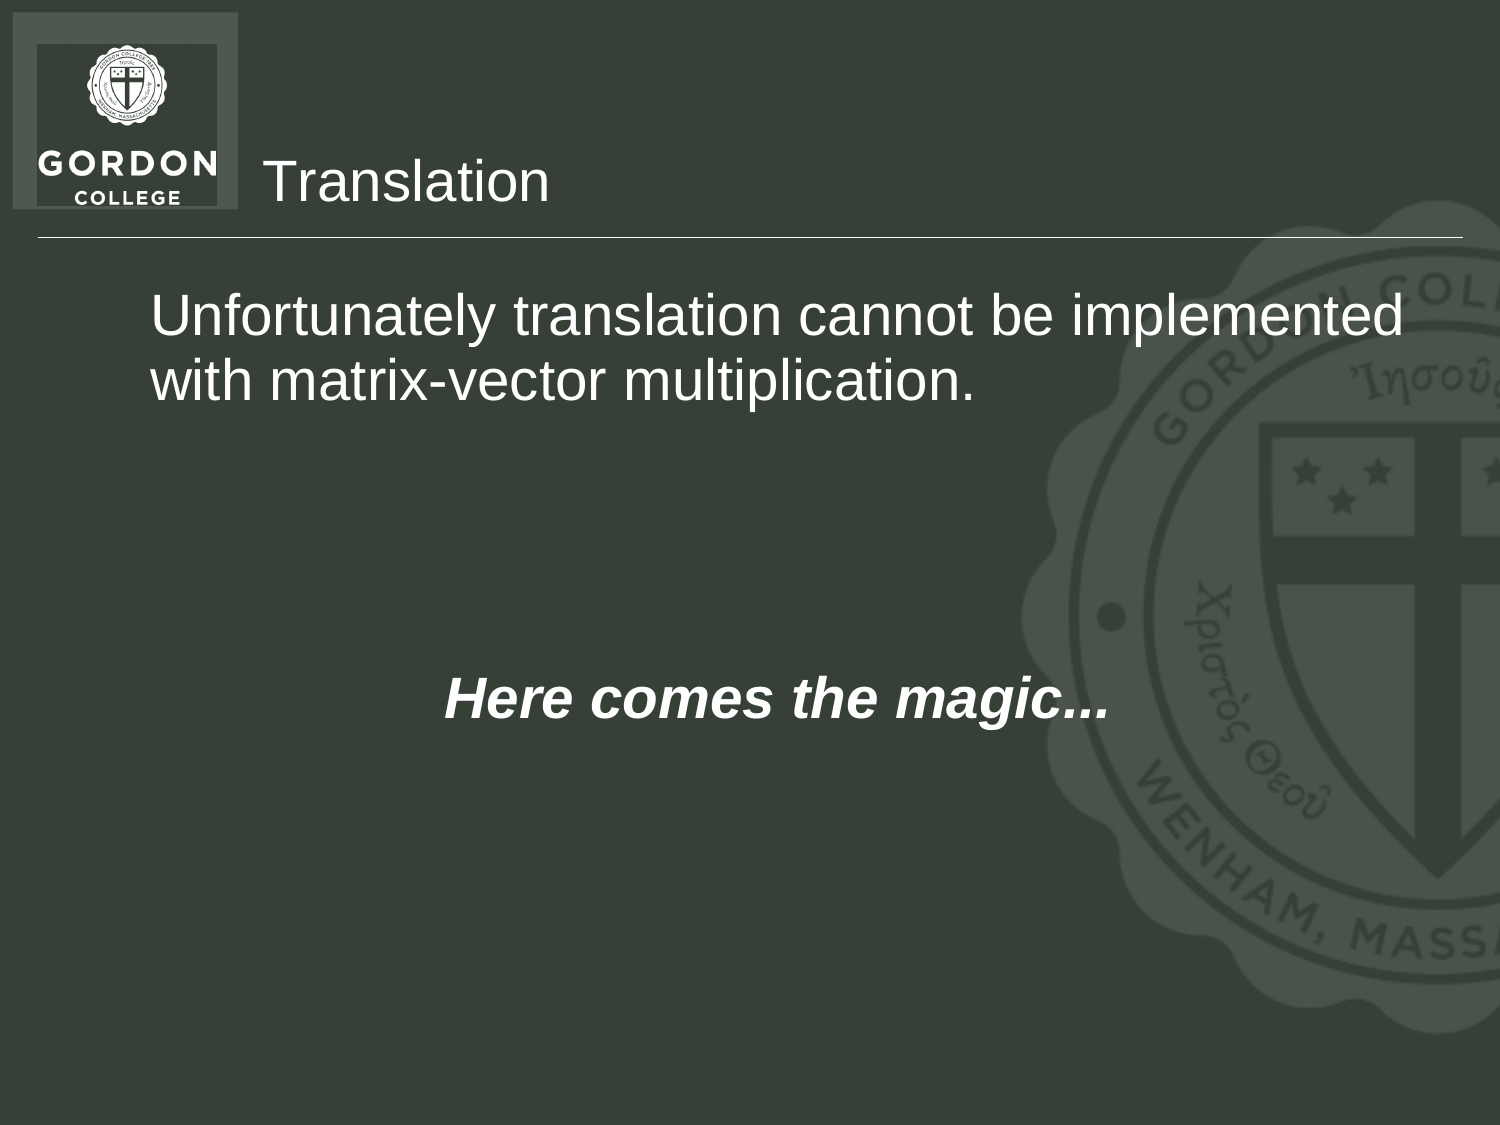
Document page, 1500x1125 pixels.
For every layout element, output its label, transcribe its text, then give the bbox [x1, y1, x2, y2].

title Translation [262, 145, 1463, 217]
subtitle Unfortunately translation cannot be implemented with matrix-vector multiplication. Here comes the magic... [75, 282, 1426, 1018]
picture [0, 0, 1500, 1125]
